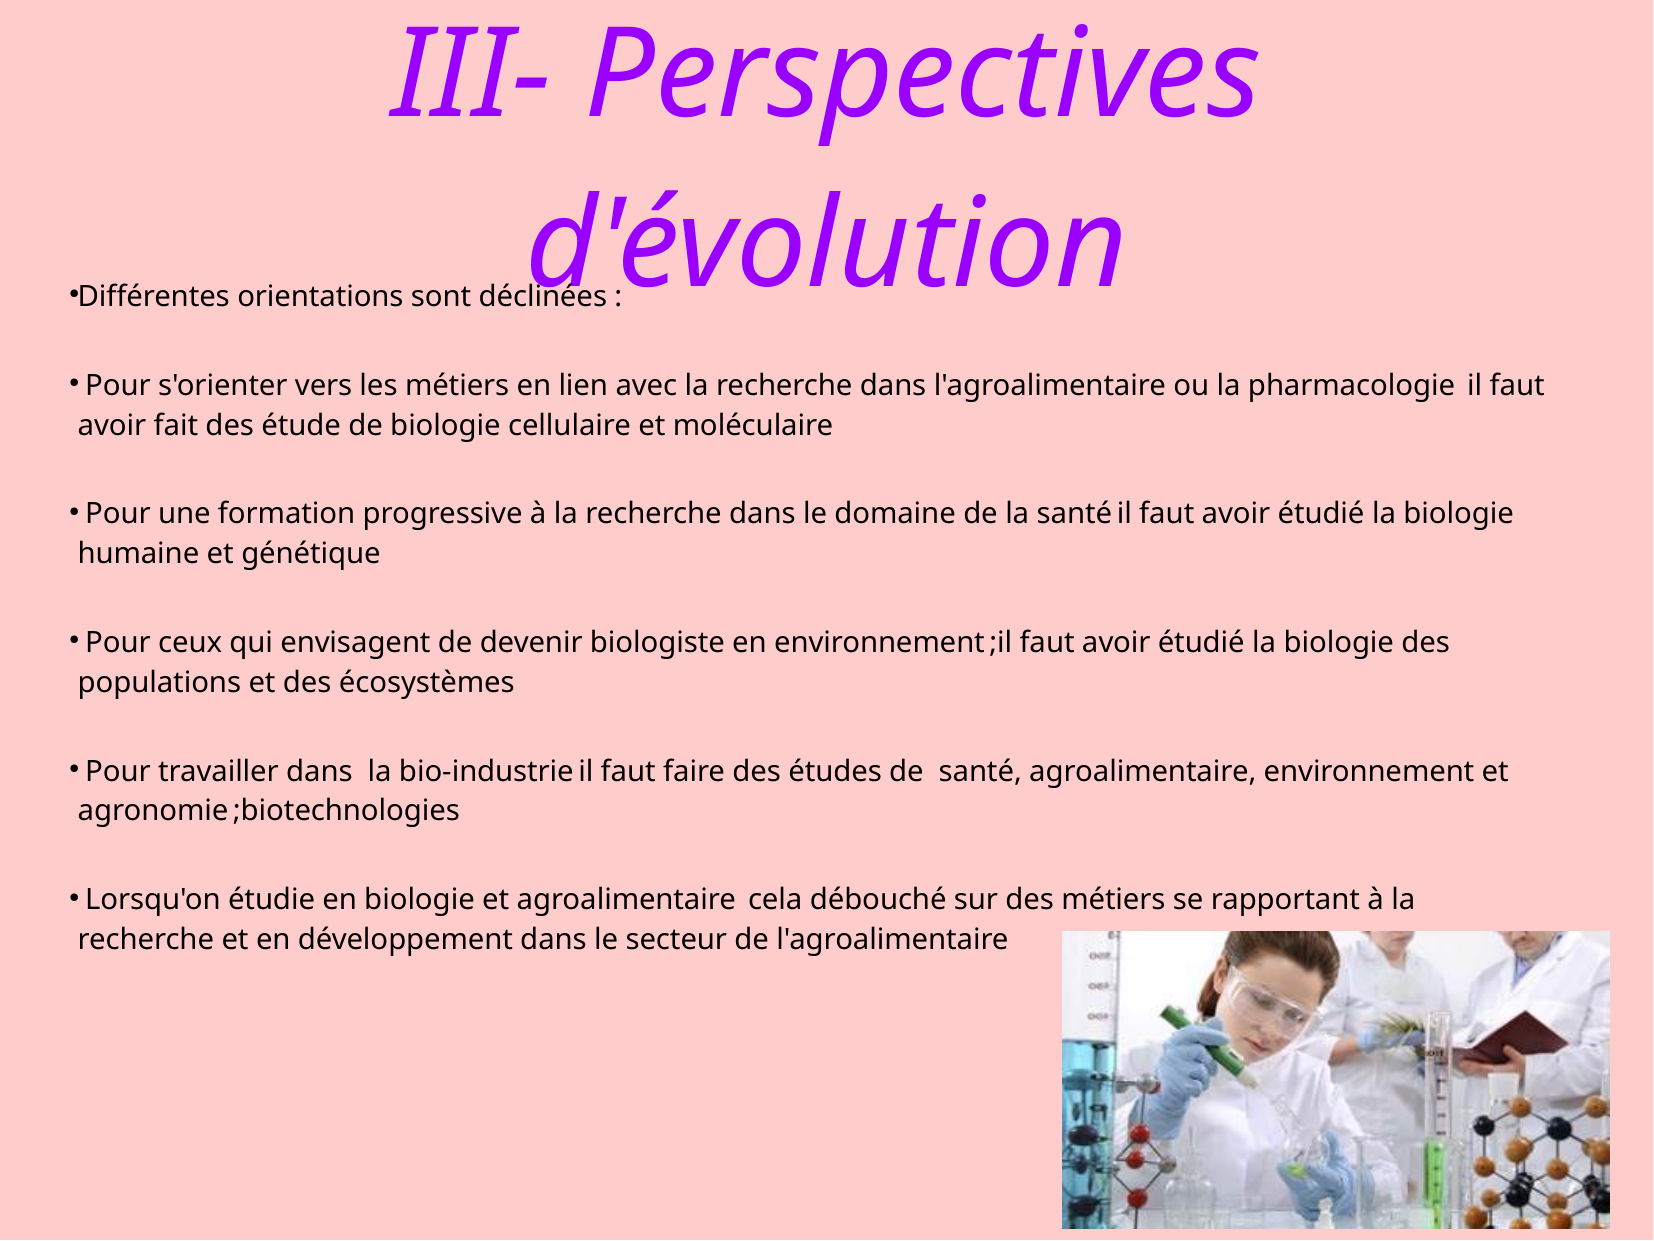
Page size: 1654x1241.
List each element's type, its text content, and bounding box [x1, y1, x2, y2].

title III- Perspectives d'évolution [82, 49, 1571, 257]
picture [1062, 931, 1610, 1229]
list Différentes orientations sont déclinées : Pour s'orienter vers les métiers en lien avec la recherche dans l'agroalimentaire ou la pharmacologie il faut avoir fait des étude de biologie cellulaire et moléculaire Pour une formation progressive à la recherche dans le domaine de la santé il faut avoir étudié la biologie humaine et génétique Pour ceux qui envisagent de devenir biologiste en environnement ;il faut avoir étudié la biologie des populations et des écosystèmes Pour travailler dans la bio-industrie il faut faire des études de santé, agroalimentaire, environnement et agronomie ;biotechnologies Lorsqu'on étudie en biologie et agroalimentaire cela débouché sur des métiers se rapportant à la recherche et en développement dans le secteur de l'agroalimentaire [66, 275, 1555, 995]
